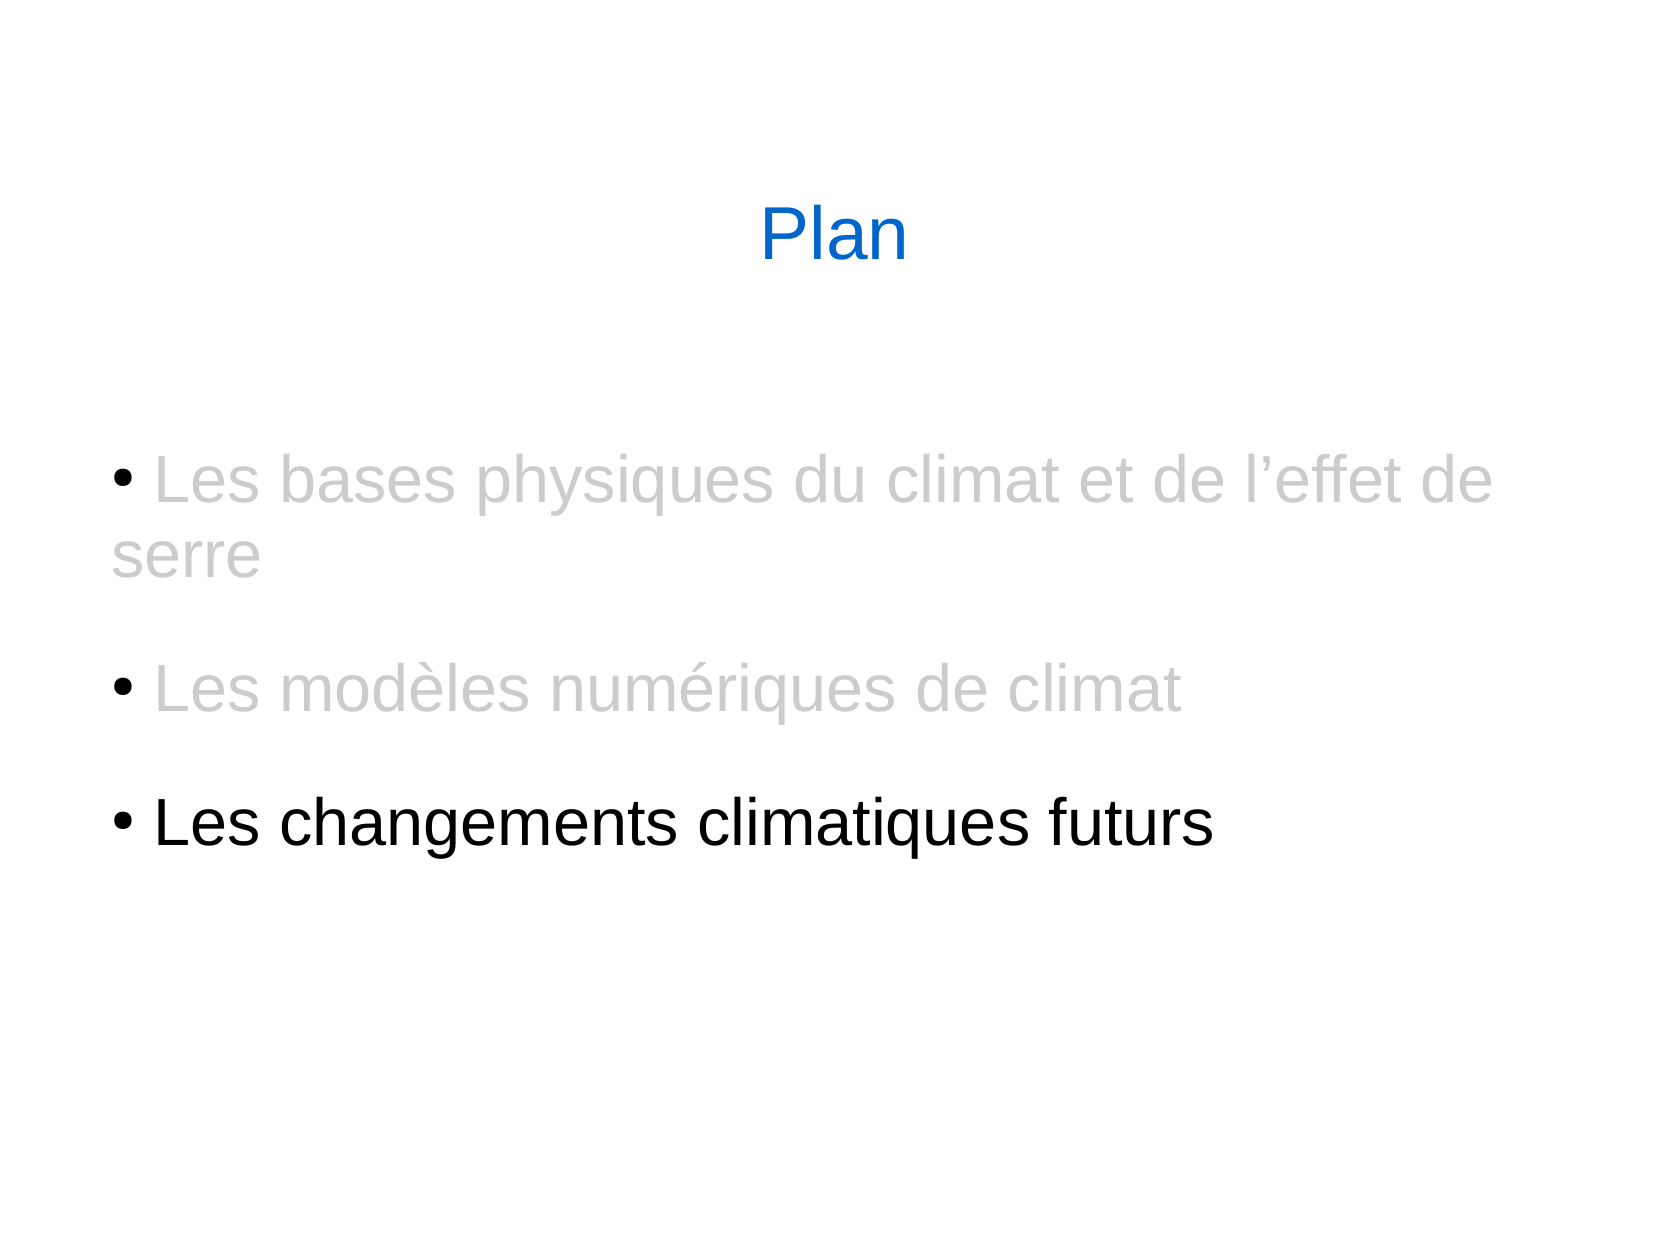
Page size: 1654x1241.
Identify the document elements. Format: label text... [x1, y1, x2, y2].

text_box Les bases physiques du climat et de l’effet de serre Les modèles numériques de climat Les changements climatiques futurs [111, 442, 1563, 935]
title Plan [45, 184, 1624, 288]
